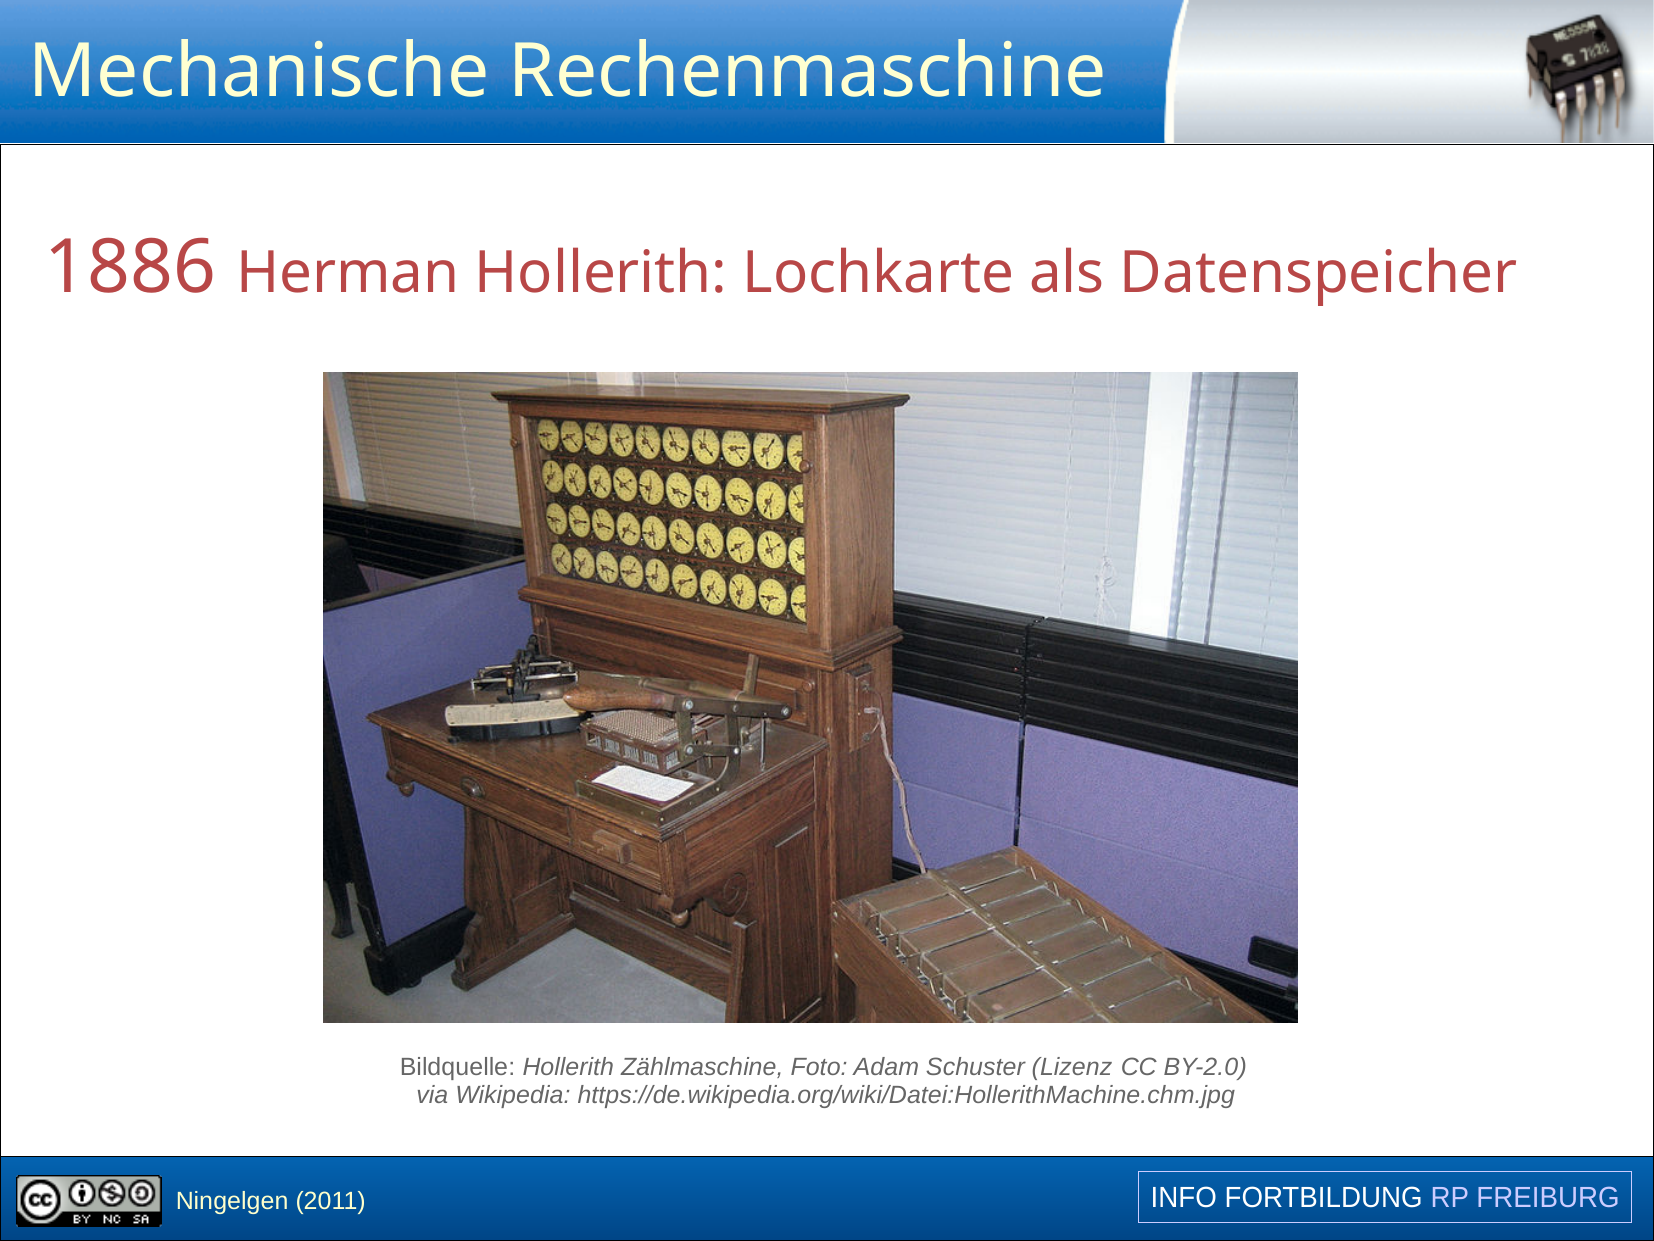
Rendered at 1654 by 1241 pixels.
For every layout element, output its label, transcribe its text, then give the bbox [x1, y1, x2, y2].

text_box Bildquelle: Hollerith Zählmaschine, Foto: Adam Schuster (Lizenz CC BY-2.0) via Wikipedia: https://de.wikipedia.org/wiki/Datei:HollerithMachine.chm.jpg [0, 1045, 1654, 1117]
picture [16, 1175, 162, 1227]
title Mechanische Rechenmaschine [29, 14, 1482, 222]
text_box 1886 Herman Hollerith: Lochkarte als Datenspeicher [44, 147, 1641, 380]
picture [0, 0, 1654, 143]
picture [323, 380, 1298, 1023]
